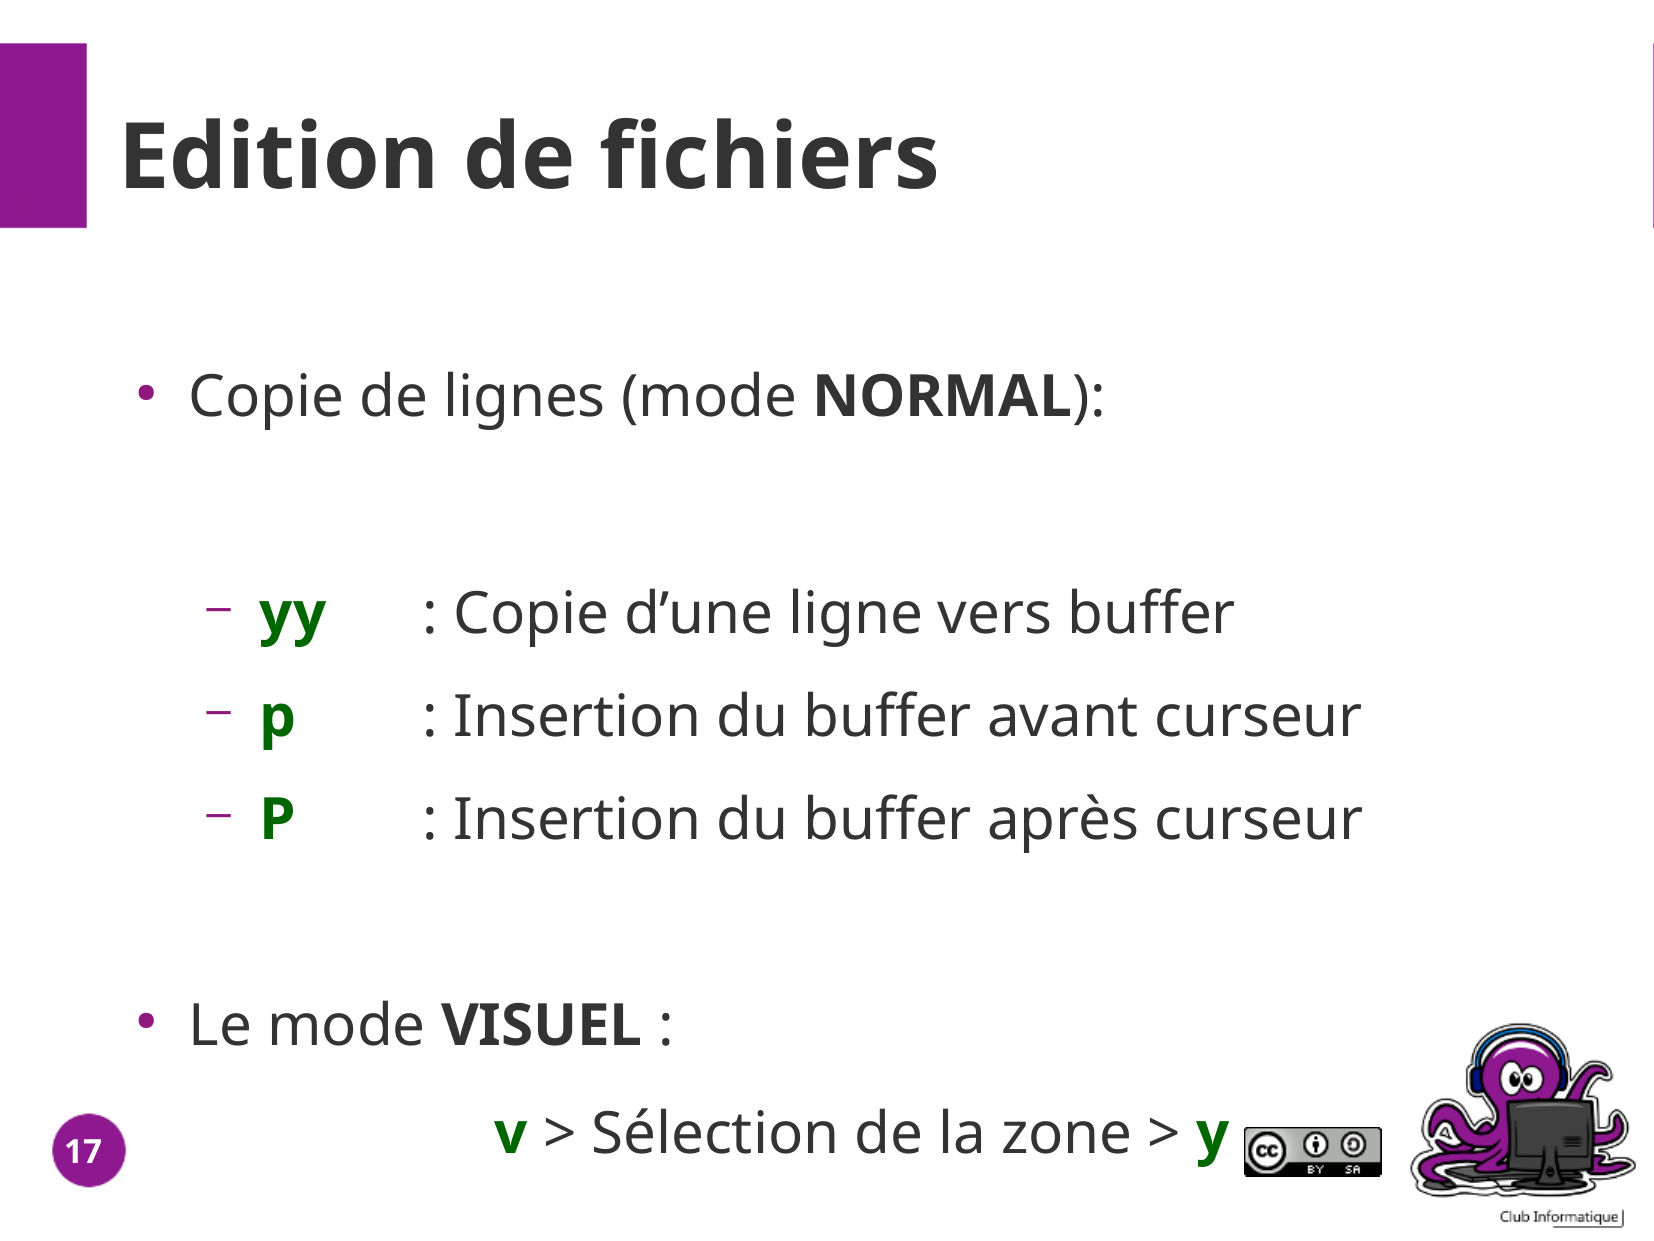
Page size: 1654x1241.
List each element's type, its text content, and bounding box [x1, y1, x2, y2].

list Copie de lignes (mode NORMAL): yy : Copie d’une ligne vers buffer p : Insertion du buffer avant curseur P : Insertion du buffer après curseur Le mode VISUEL : v > Sélection de la zone > y [118, 354, 1536, 1074]
title Edition de fichiers [118, 49, 1571, 257]
picture [0, 0, 1654, 1241]
